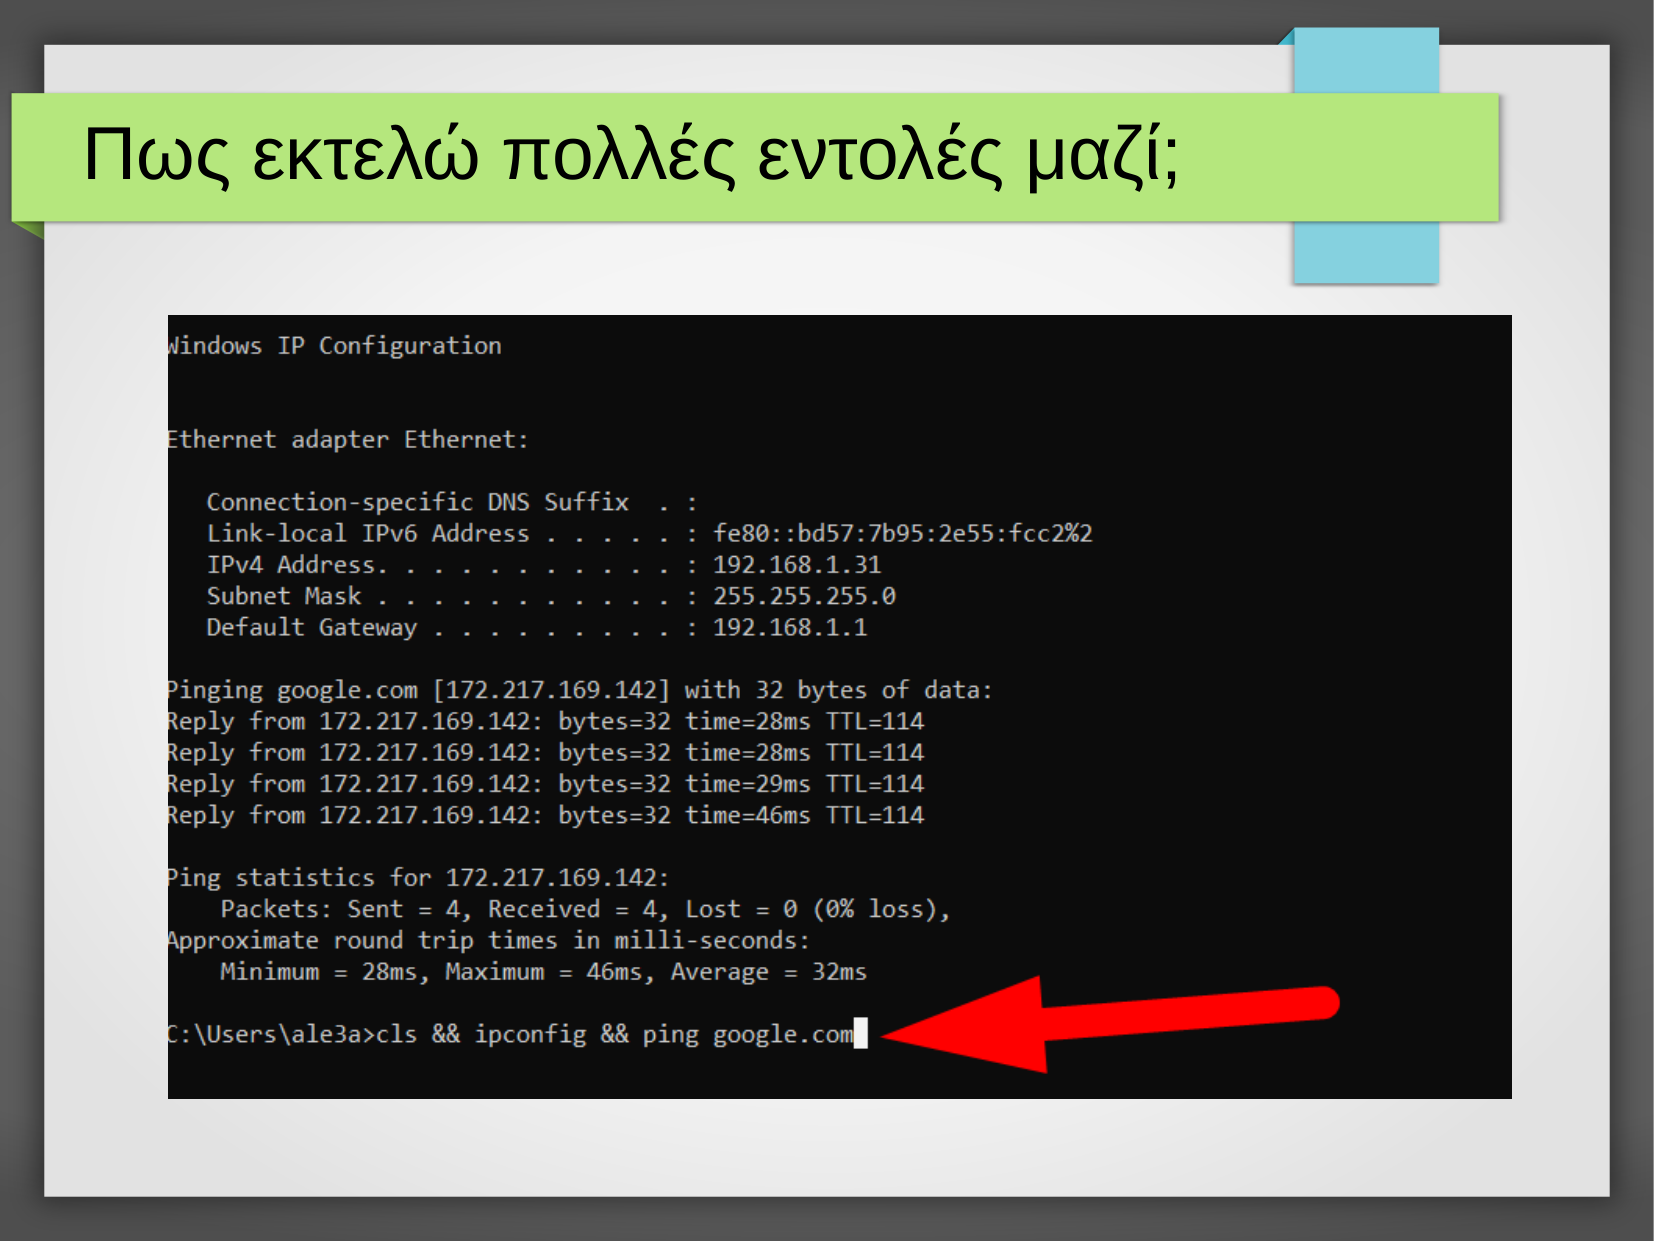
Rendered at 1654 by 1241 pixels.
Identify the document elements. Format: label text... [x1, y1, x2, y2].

title Πως εκτελώ πολλές εντολές μαζί; [82, 94, 1264, 213]
picture [0, 0, 1654, 1241]
